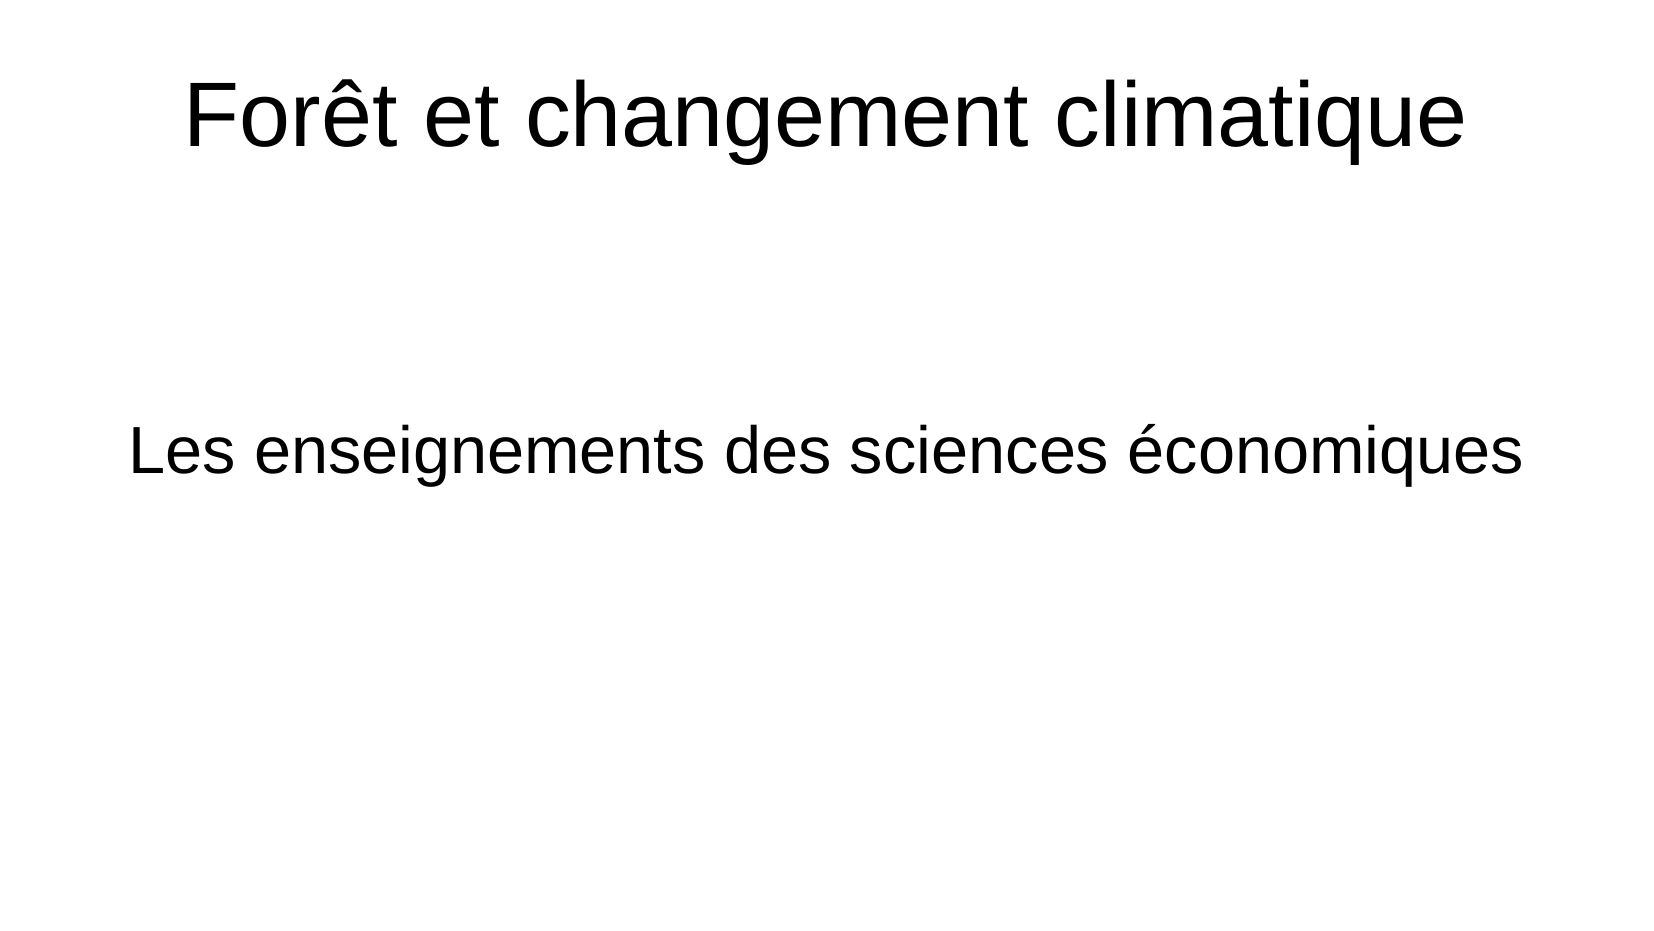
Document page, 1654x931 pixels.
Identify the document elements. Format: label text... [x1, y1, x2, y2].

subtitle Les enseignements des sciences économiques [82, 217, 1571, 758]
title Forêt et changement climatique [82, 37, 1571, 193]
